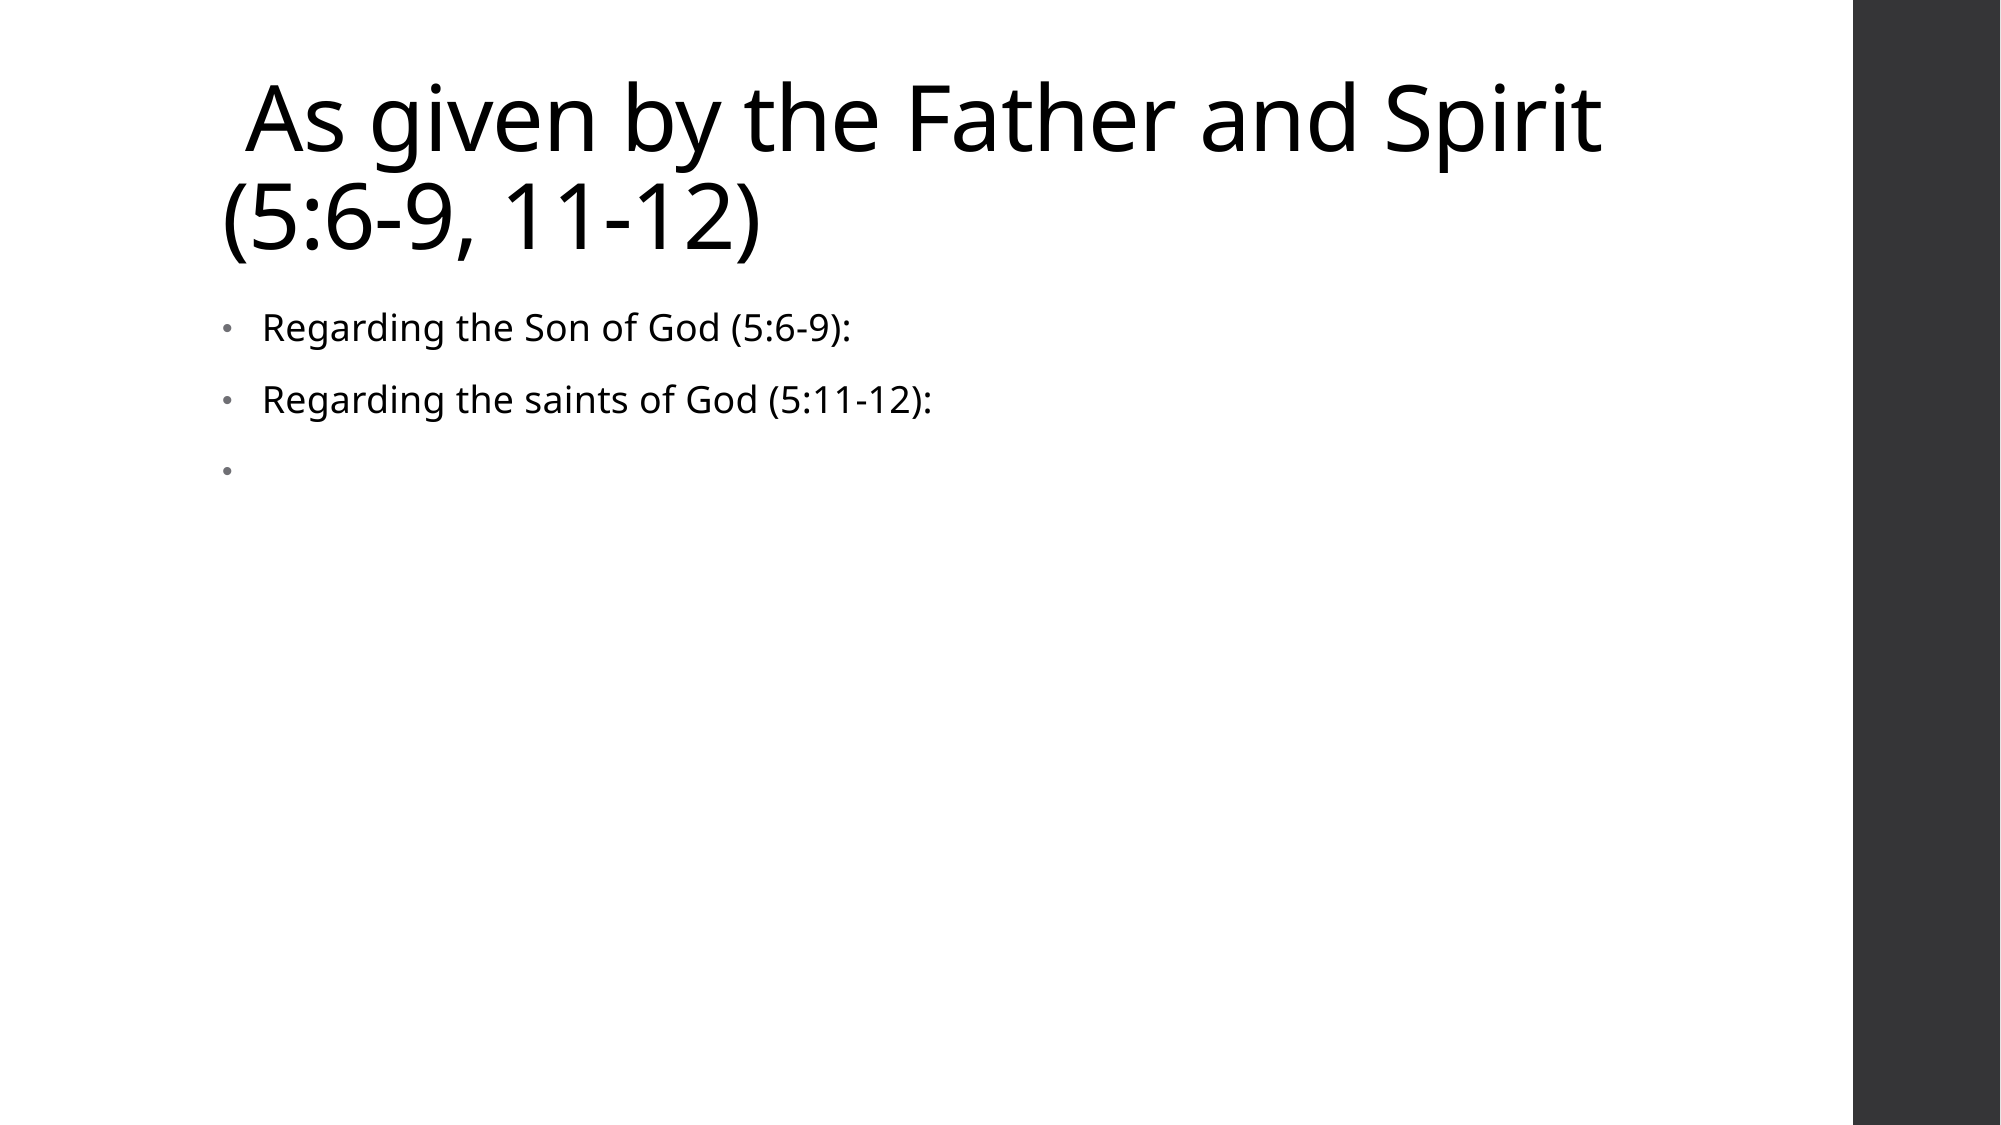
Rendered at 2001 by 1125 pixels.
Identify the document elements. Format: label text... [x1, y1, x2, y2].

list Regarding the Son of God (5:6-9): Regarding the saints of God (5:11-12): [206, 299, 1617, 1014]
title As given by the Father and Spirit (5:6-9, 11-12) [206, 60, 1797, 278]
